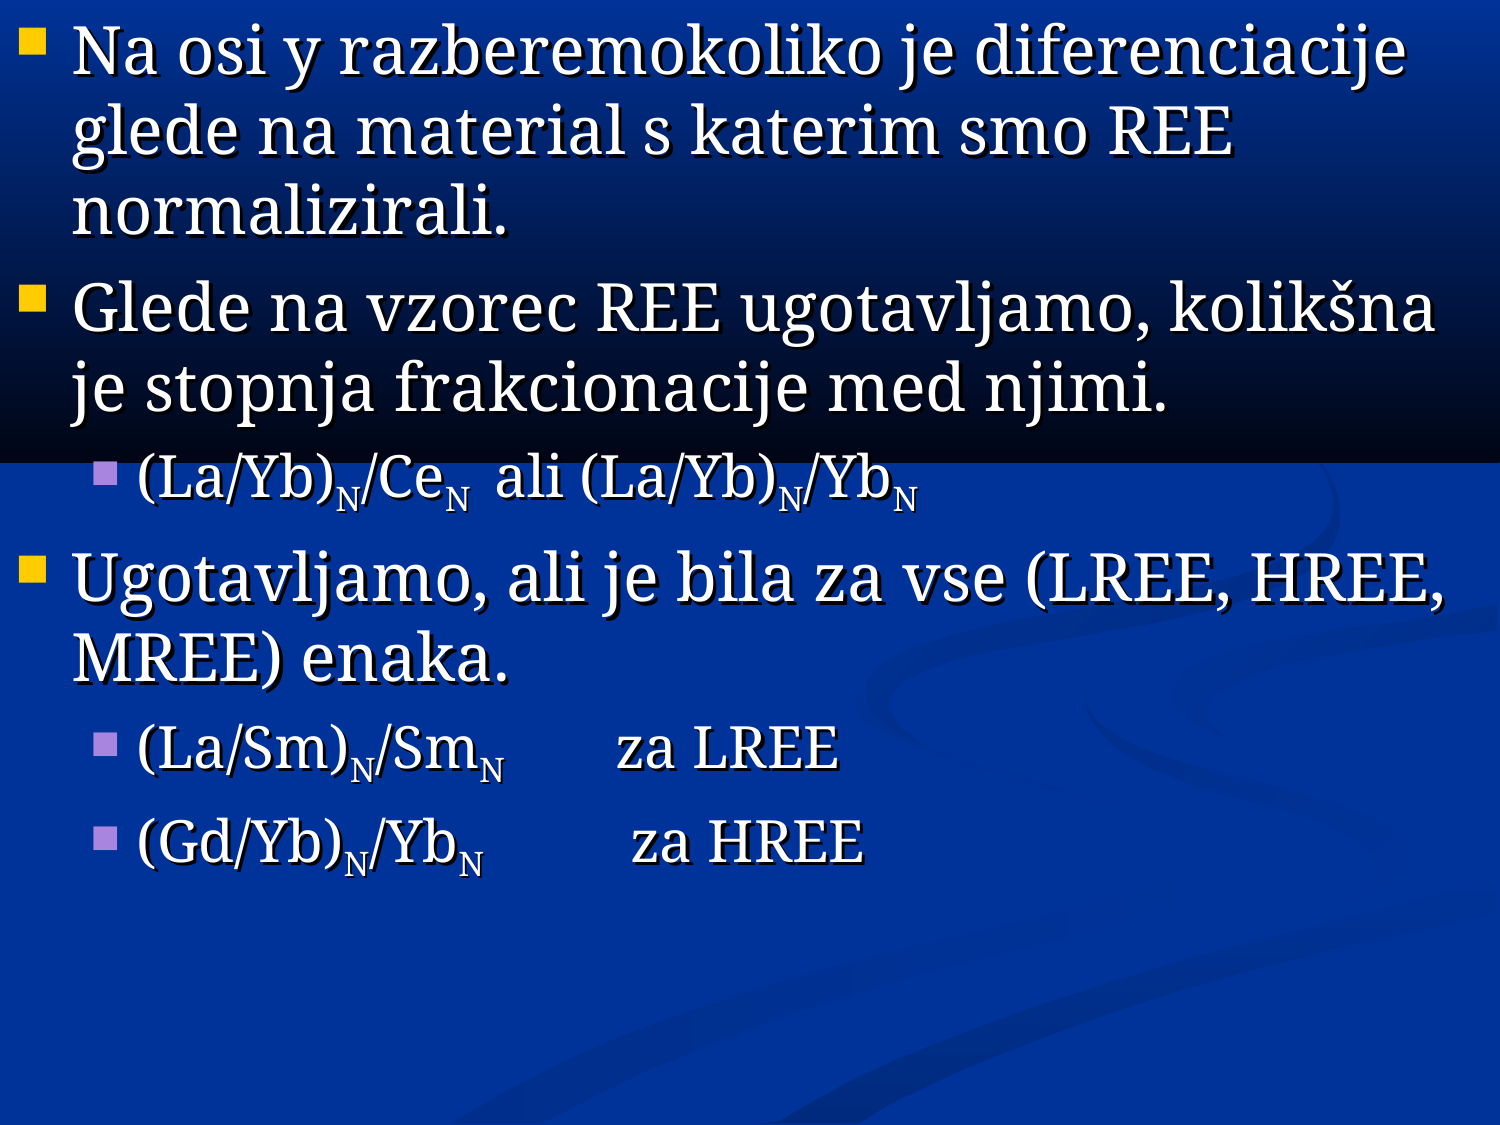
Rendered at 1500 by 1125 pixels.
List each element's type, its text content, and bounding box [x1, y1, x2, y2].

list Na osi y razberemokoliko je diferenciacije glede na material s katerim smo REE normalizirali. Glede na vzorec REE ugotavljamo, kolikšna je stopnja frakcionacije med njimi. (La/Yb)N/CeN ali (La/Yb)N/YbN Ugotavljamo, ali je bila za vse (LREE, HREE, MREE) enaka. (La/Sm)N/SmN za LREE (Gd/Yb)N/YbN za HREE [0, 0, 1500, 1125]
